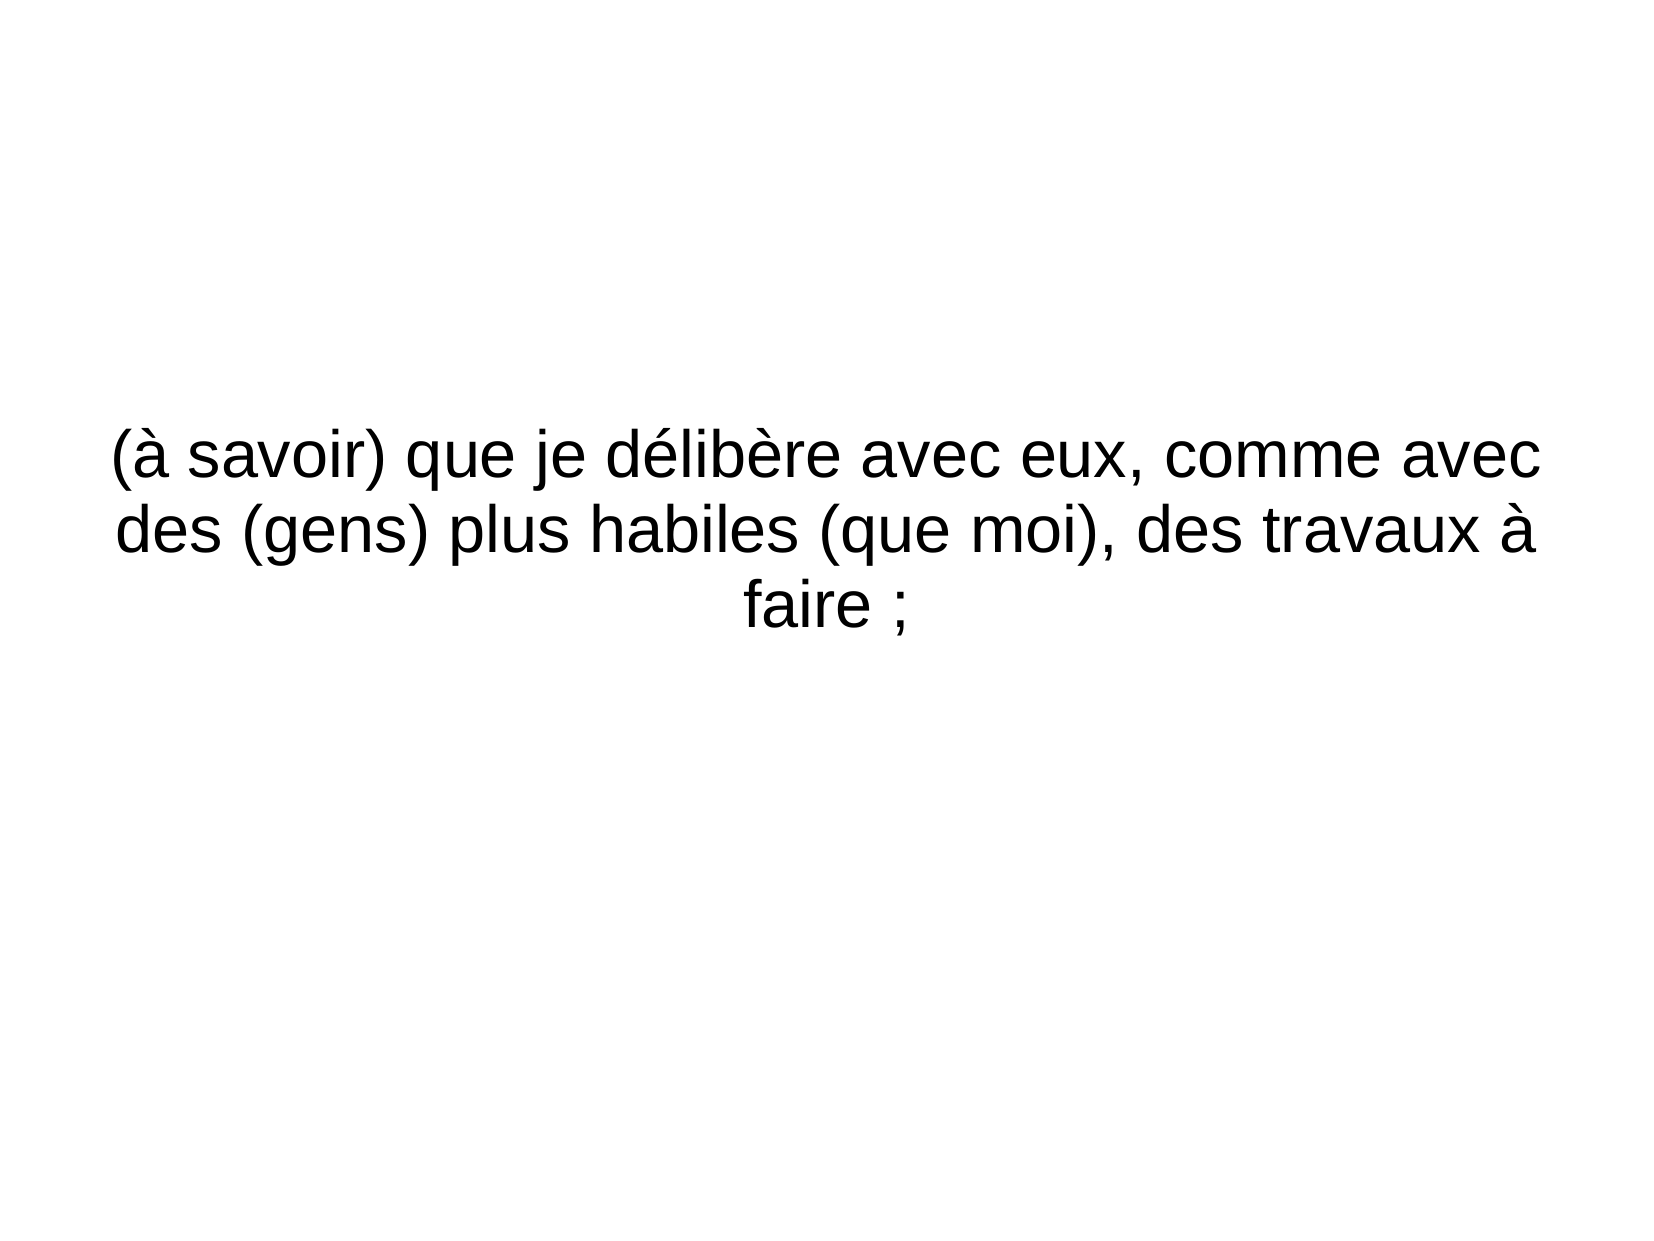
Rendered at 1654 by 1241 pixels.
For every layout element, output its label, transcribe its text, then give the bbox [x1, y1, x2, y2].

subtitle (à savoir) que je délibère avec eux, comme avec des (gens) plus habiles (que moi), des travaux à faire ; [82, 49, 1571, 1010]
